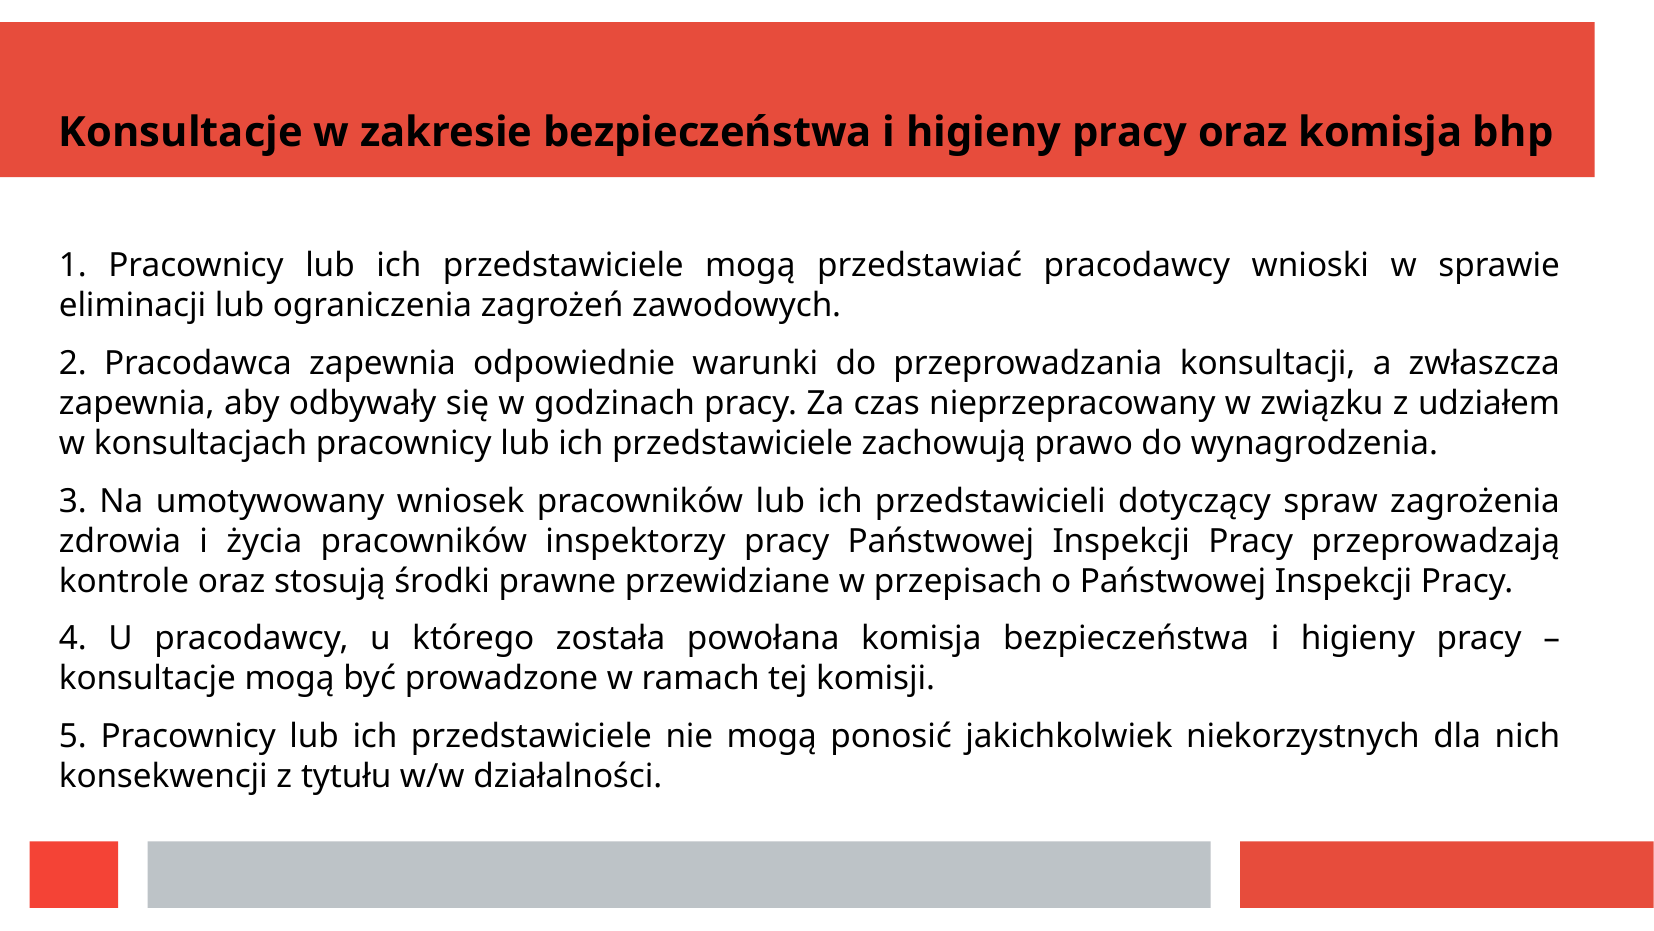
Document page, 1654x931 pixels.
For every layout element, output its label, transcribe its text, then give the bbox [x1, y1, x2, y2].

subtitle 1. Pracownicy lub ich przedstawiciele mogą przedstawiać pracodawcy wnioski w sprawie eliminacji lub ograniczenia zagrożeń zawodowych. 2. Pracodawca zapewnia odpowiednie warunki do przeprowadzania konsultacji, a zwłaszcza zapewnia, aby odbywały się w godzinach pracy. Za czas nieprzepracowany w związku z udziałem w konsultacjach pracownicy lub ich przedstawiciele zachowują prawo do wynagrodzenia. 3. Na umotywowany wniosek pracowników lub ich przedstawicieli dotyczący spraw zagrożenia zdrowia i życia pracowników inspektorzy pracy Państwowej Inspekcji Pracy przeprowadzają kontrole oraz stosują środki prawne przewidziane w przepisach o Państwowej Inspekcji Pracy. 4. U pracodawcy, u którego została powołana komisja bezpieczeństwa i higieny pracy – konsultacje mogą być prowadzone w ramach tej komisji. 5. Pracownicy lub ich przedstawiciele nie mogą ponosić jakichkolwiek niekorzystnych dla nich konsekwencji z tytułu w/w działalności. [59, 243, 1565, 820]
title Konsultacje w zakresie bezpieczeństwa i higieny pracy oraz komisja bhp [59, 44, 1595, 156]
